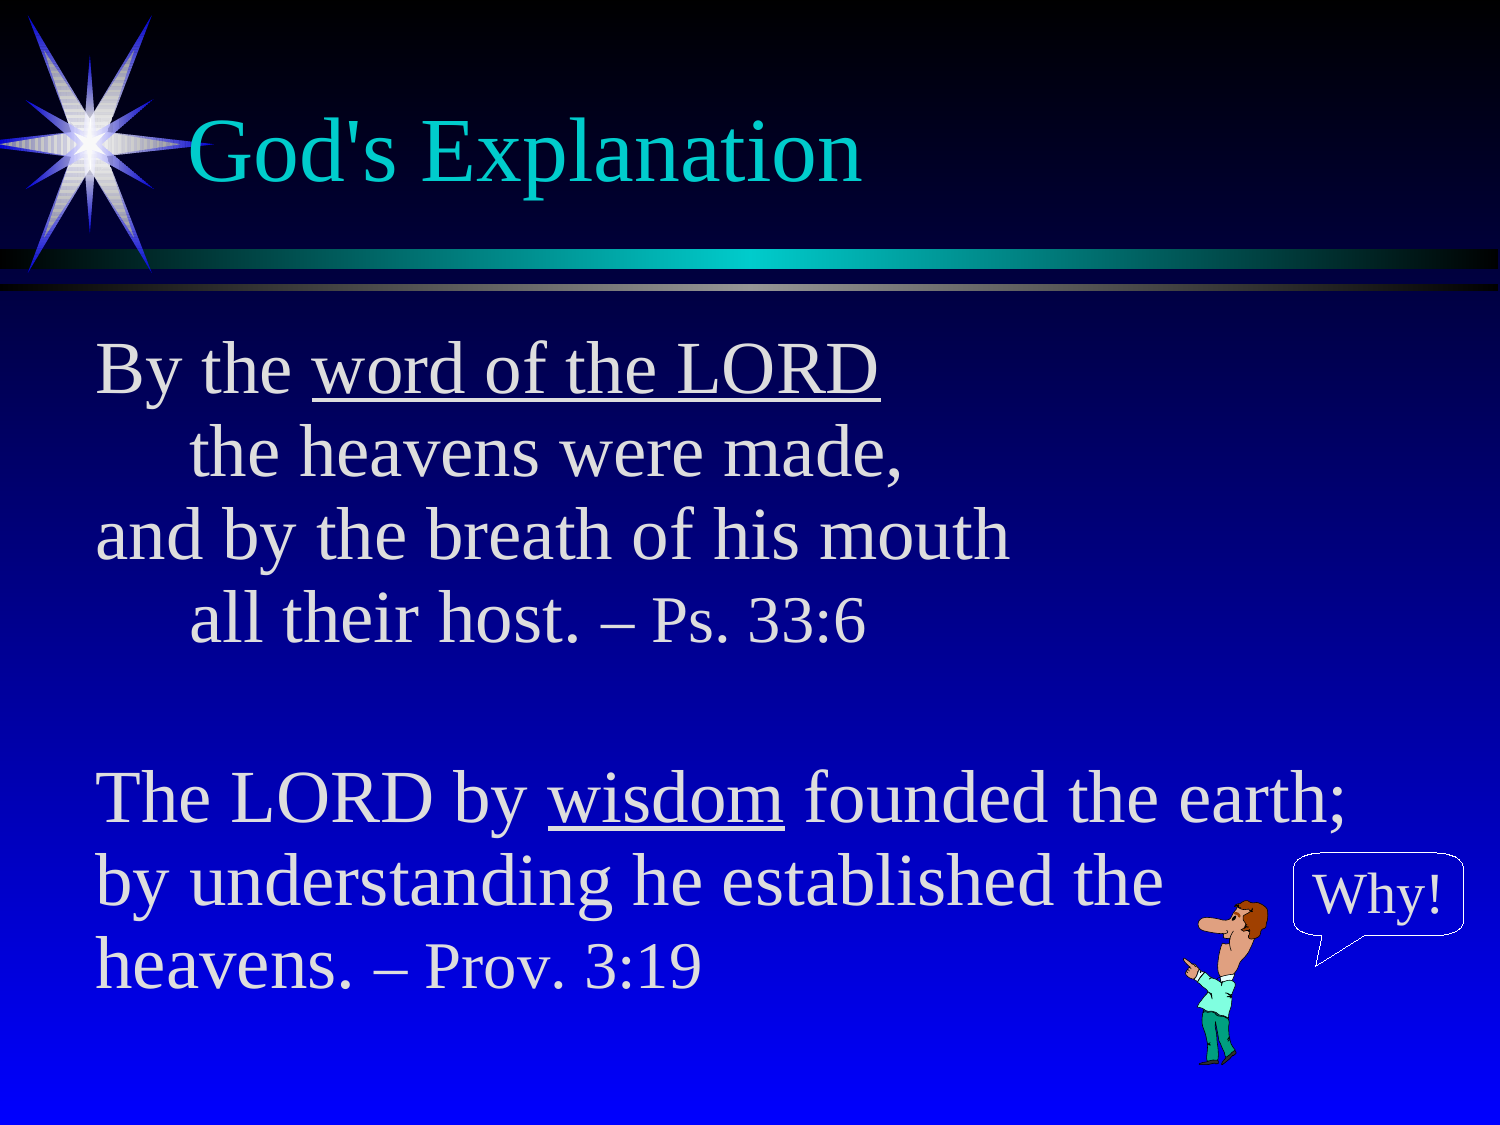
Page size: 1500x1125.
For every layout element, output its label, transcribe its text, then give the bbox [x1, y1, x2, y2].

text_box By the word of the LORD the heavens were made, and by the breath of his mouth all their host. – Ps. 33:6 [80, 319, 1431, 667]
text_box 20 [38, 239, 49, 245]
text_box 20 [131, 43, 142, 49]
text_box 20 [134, 107, 138, 117]
chart [1182, 900, 1269, 1066]
text_box 20 [38, 43, 48, 49]
title God's Explanation [187, 56, 1463, 244]
text_box The LORD by wisdom founded the earth; by understanding he established the heavens. – Prov. 3:19 [80, 748, 1431, 1012]
text_box Why! [1293, 852, 1464, 967]
text_box 20 [131, 239, 141, 245]
text_box 20 [181, 140, 187, 148]
